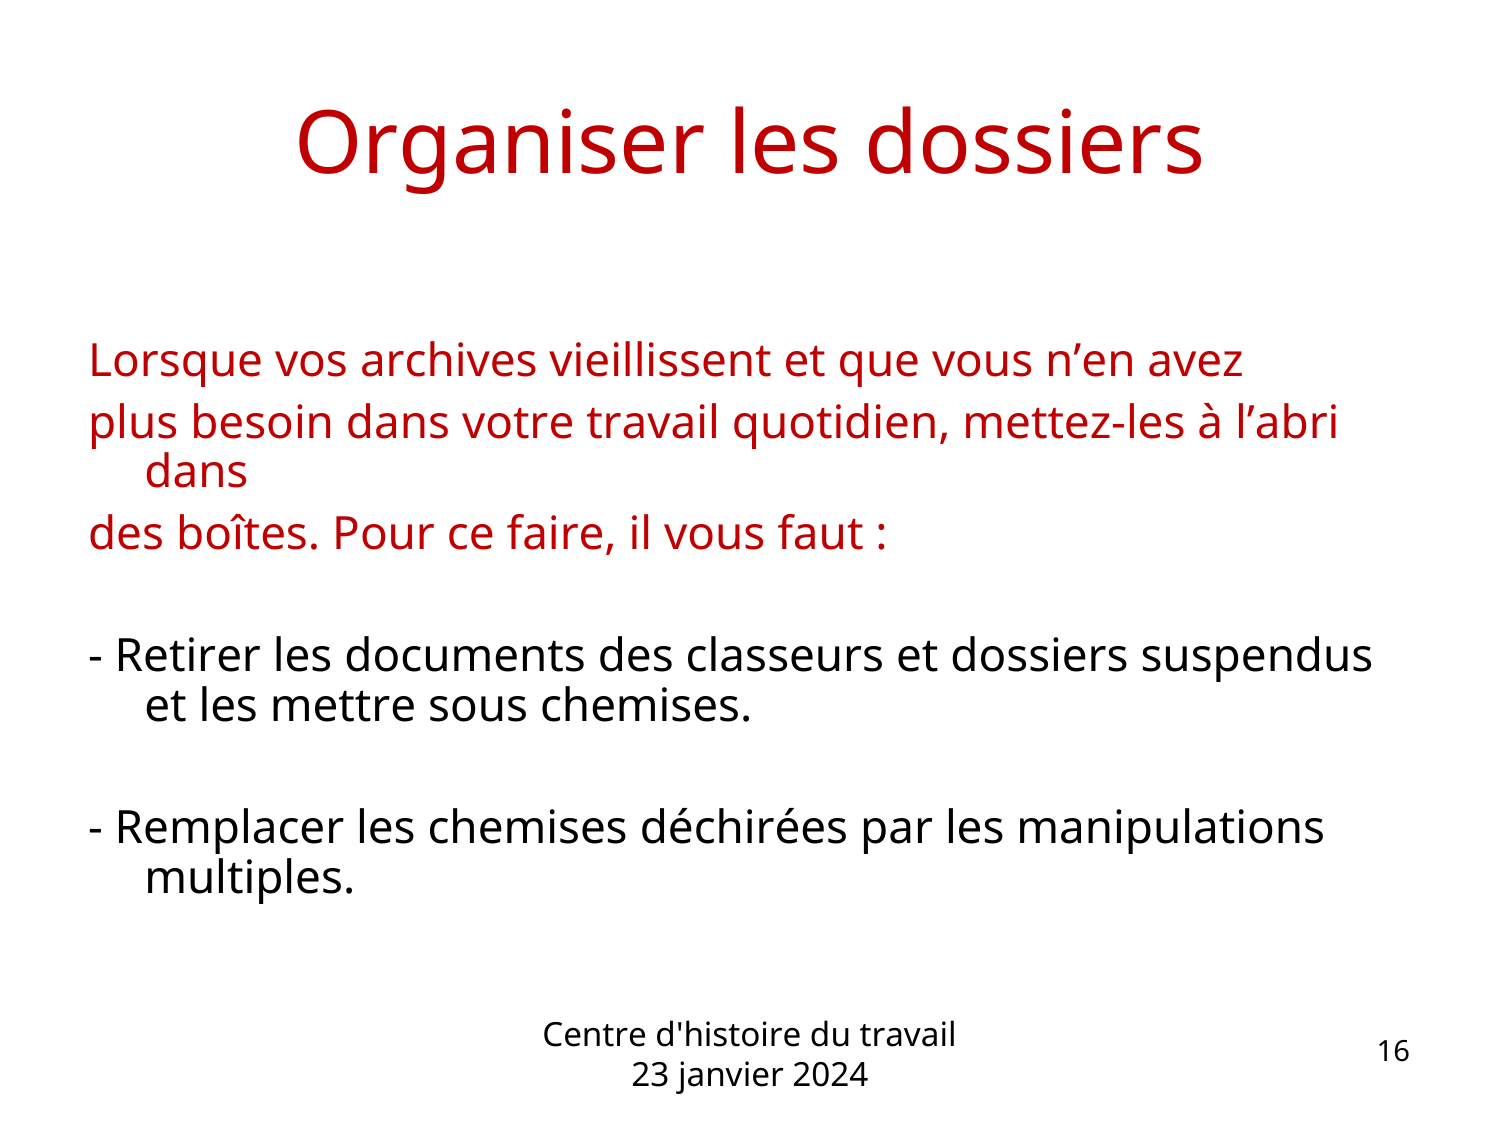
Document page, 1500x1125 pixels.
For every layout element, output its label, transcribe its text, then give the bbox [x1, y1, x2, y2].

text_box Lorsque vos archives vieillissent et que vous n’en avez plus besoin dans votre travail quotidien, mettez-les à l’abri dans des boîtes. Pour ce faire, il vous faut : - Retirer les documents des classeurs et dossiers suspendus et les mettre sous chemises. - Remplacer les chemises déchirées par les manipulations multiples. [73, 263, 1424, 906]
text_box Centre d'histoire du travail 23 janvier 2024 [512, 1005, 988, 1084]
text_box <numéro> [1074, 1024, 1426, 1103]
text_box Organiser les dossiers [75, 45, 1426, 233]
